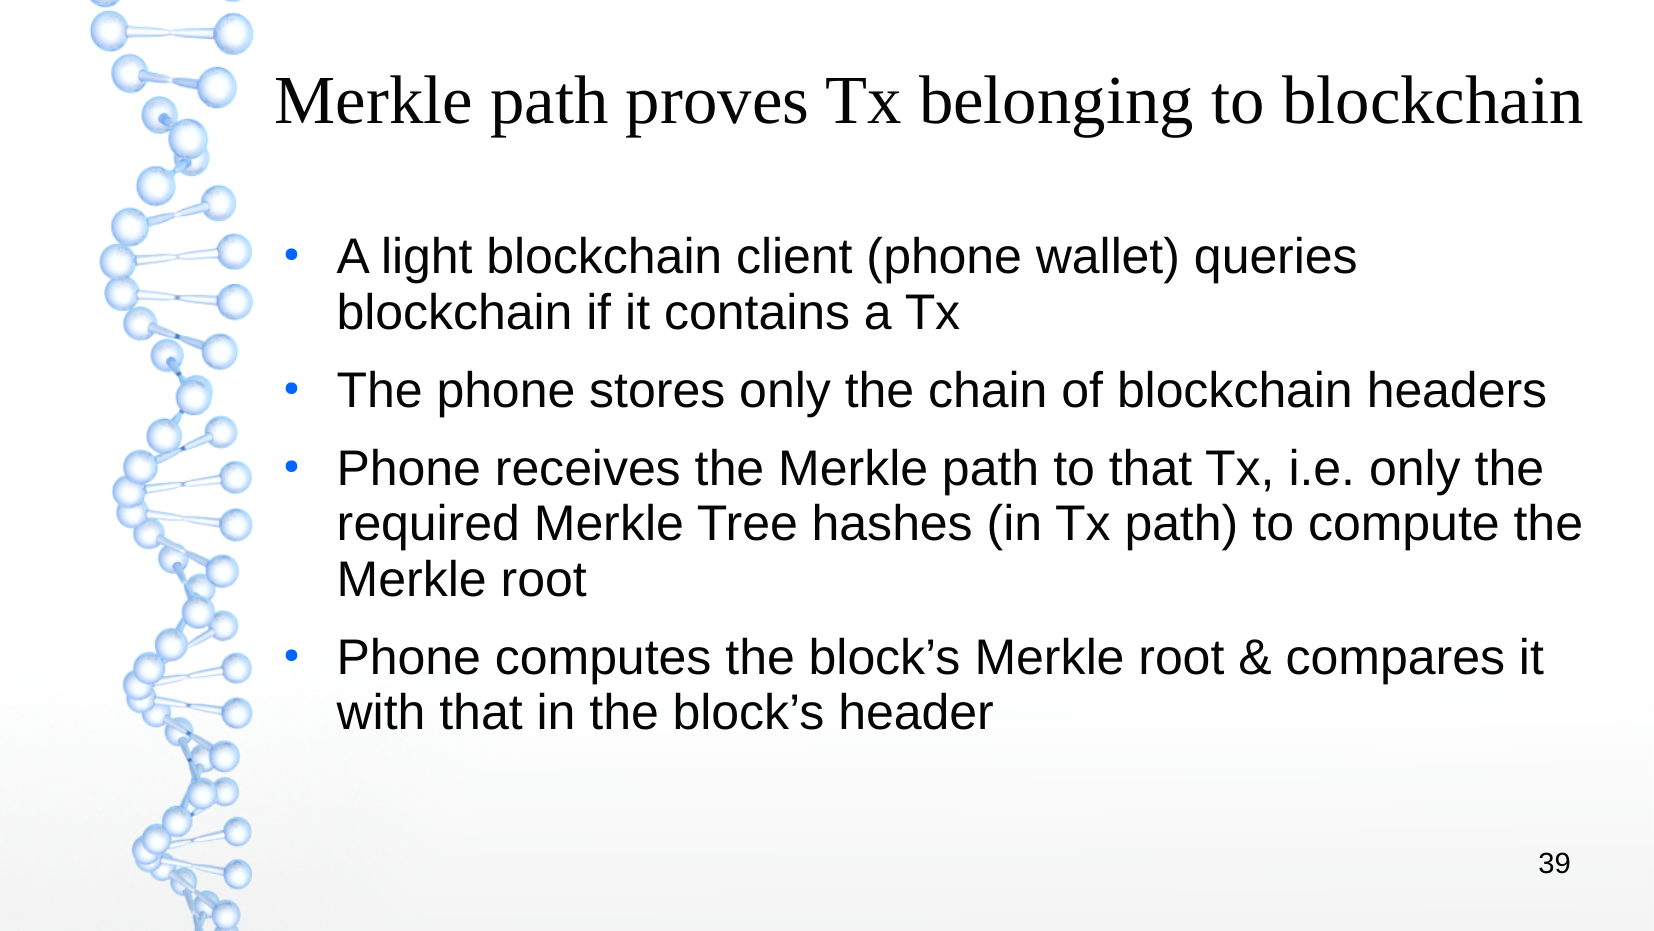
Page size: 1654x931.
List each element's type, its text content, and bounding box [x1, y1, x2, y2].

list A light blockchain client (phone wallet) queries blockchain if it contains a Tx The phone stores only the chain of blockchain headers Phone receives the Merkle path to that Tx, i.e. only the required Merkle Tree hashes (in Tx path) to compute the Merkle root Phone computes the block’s Merkle root & compares it with that in the block’s header [265, 228, 1595, 804]
picture [0, 0, 1654, 931]
title Merkle path proves Tx belonging to blockchain [265, 23, 1595, 178]
